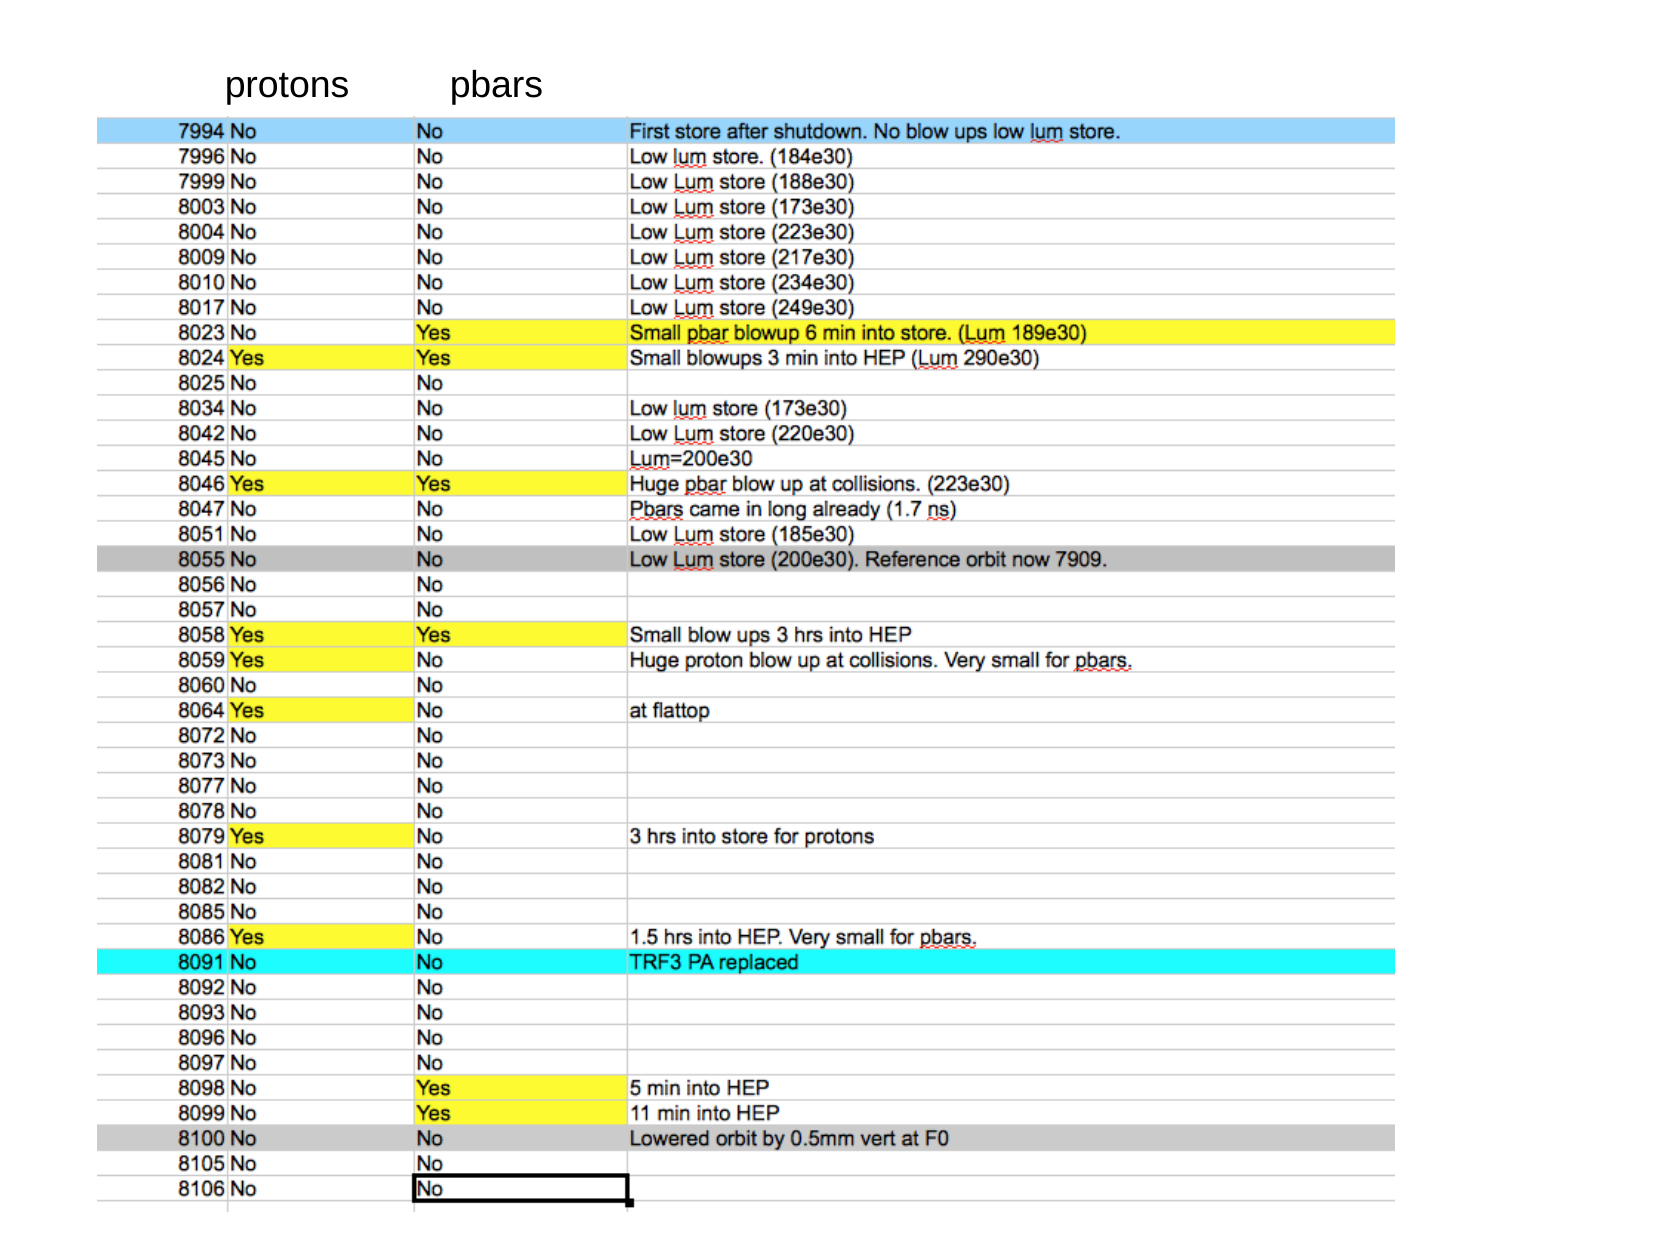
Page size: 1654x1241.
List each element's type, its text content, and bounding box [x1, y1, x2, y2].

picture [97, 116, 1396, 1212]
text_box protons [210, 55, 391, 113]
text_box pbars [435, 55, 608, 121]
